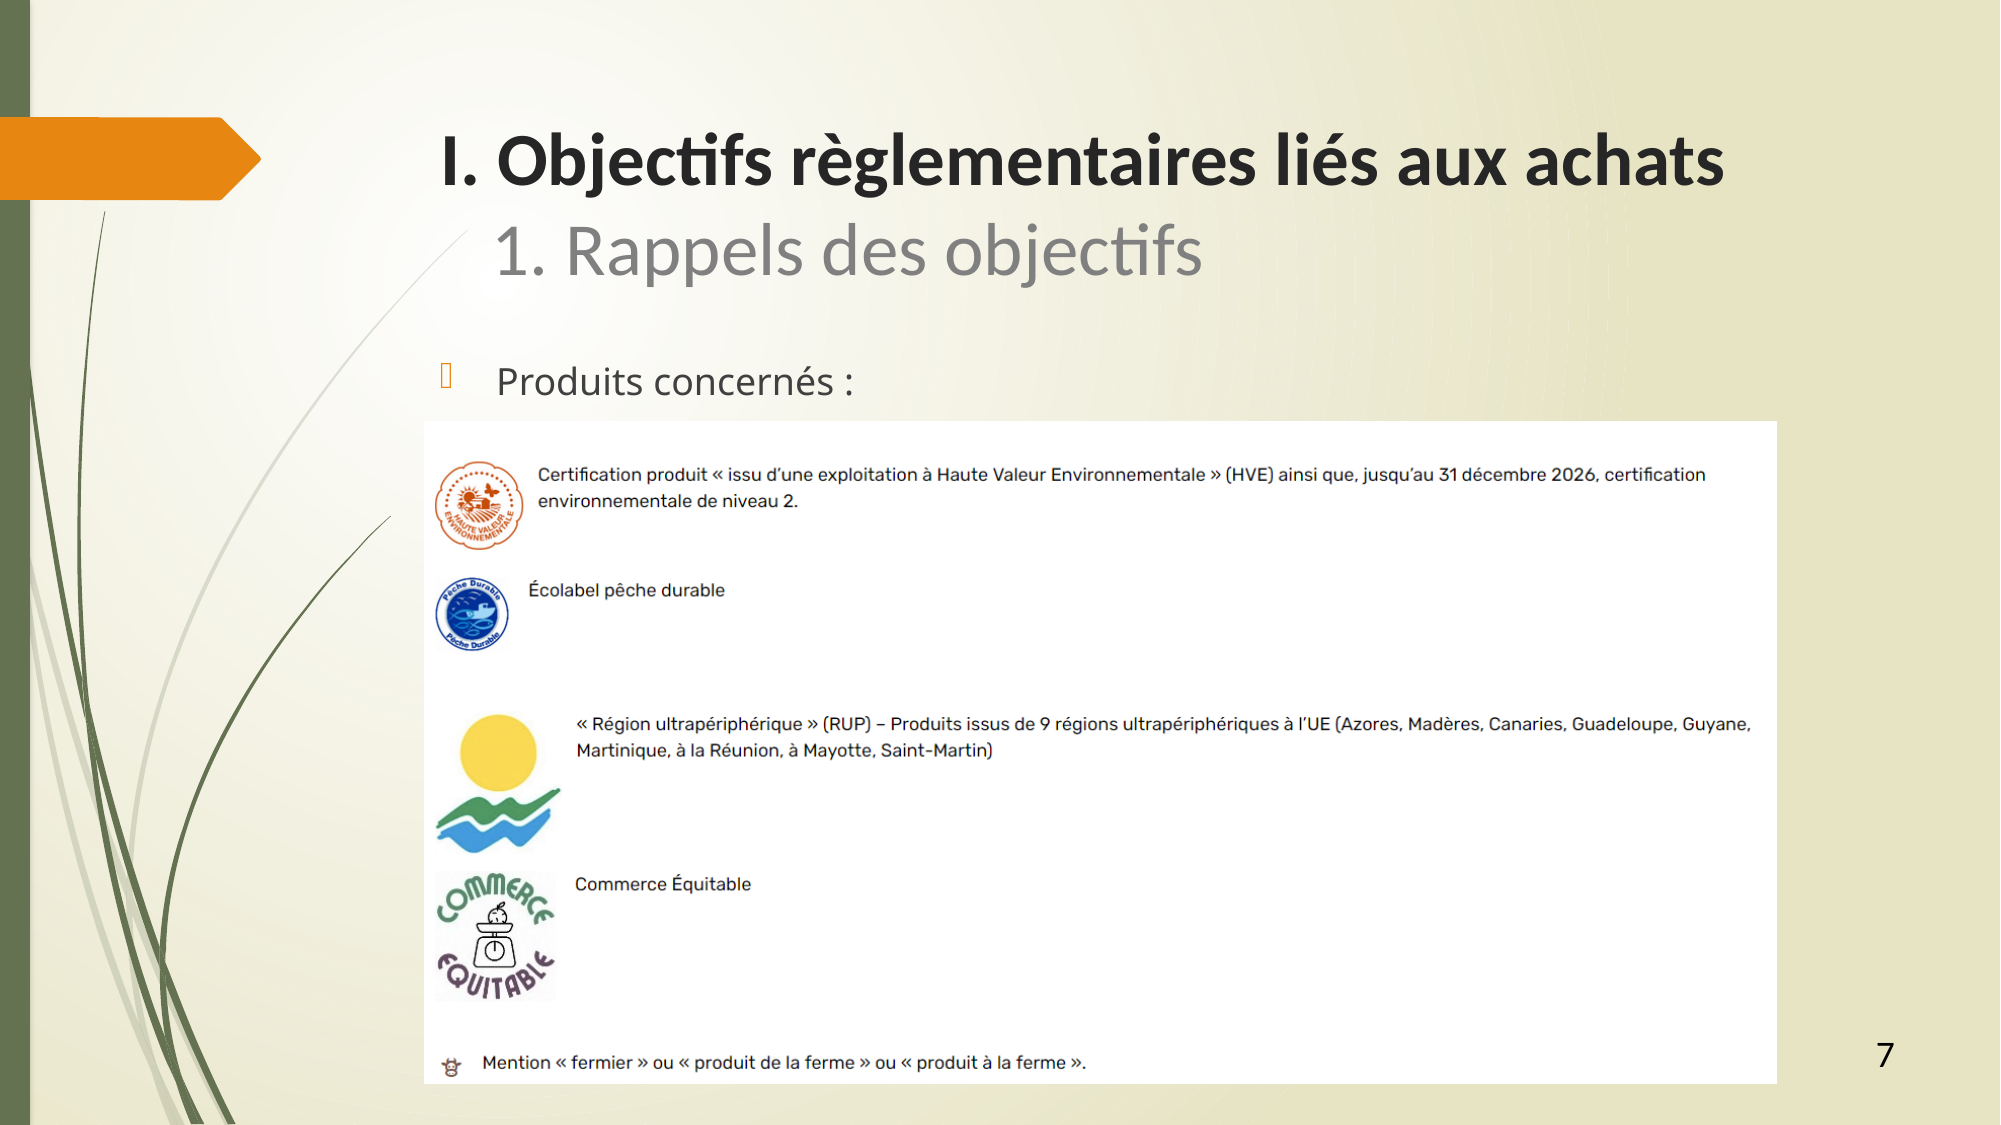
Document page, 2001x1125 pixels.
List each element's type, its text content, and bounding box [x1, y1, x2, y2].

text_box <numéro> [1861, 1022, 1958, 1083]
title I. Objectifs règlementaires liés aux achats 1. Rappels des objectifs [425, 102, 1888, 313]
list Produits concernés : [424, 350, 1888, 1023]
picture [424, 421, 1777, 1084]
